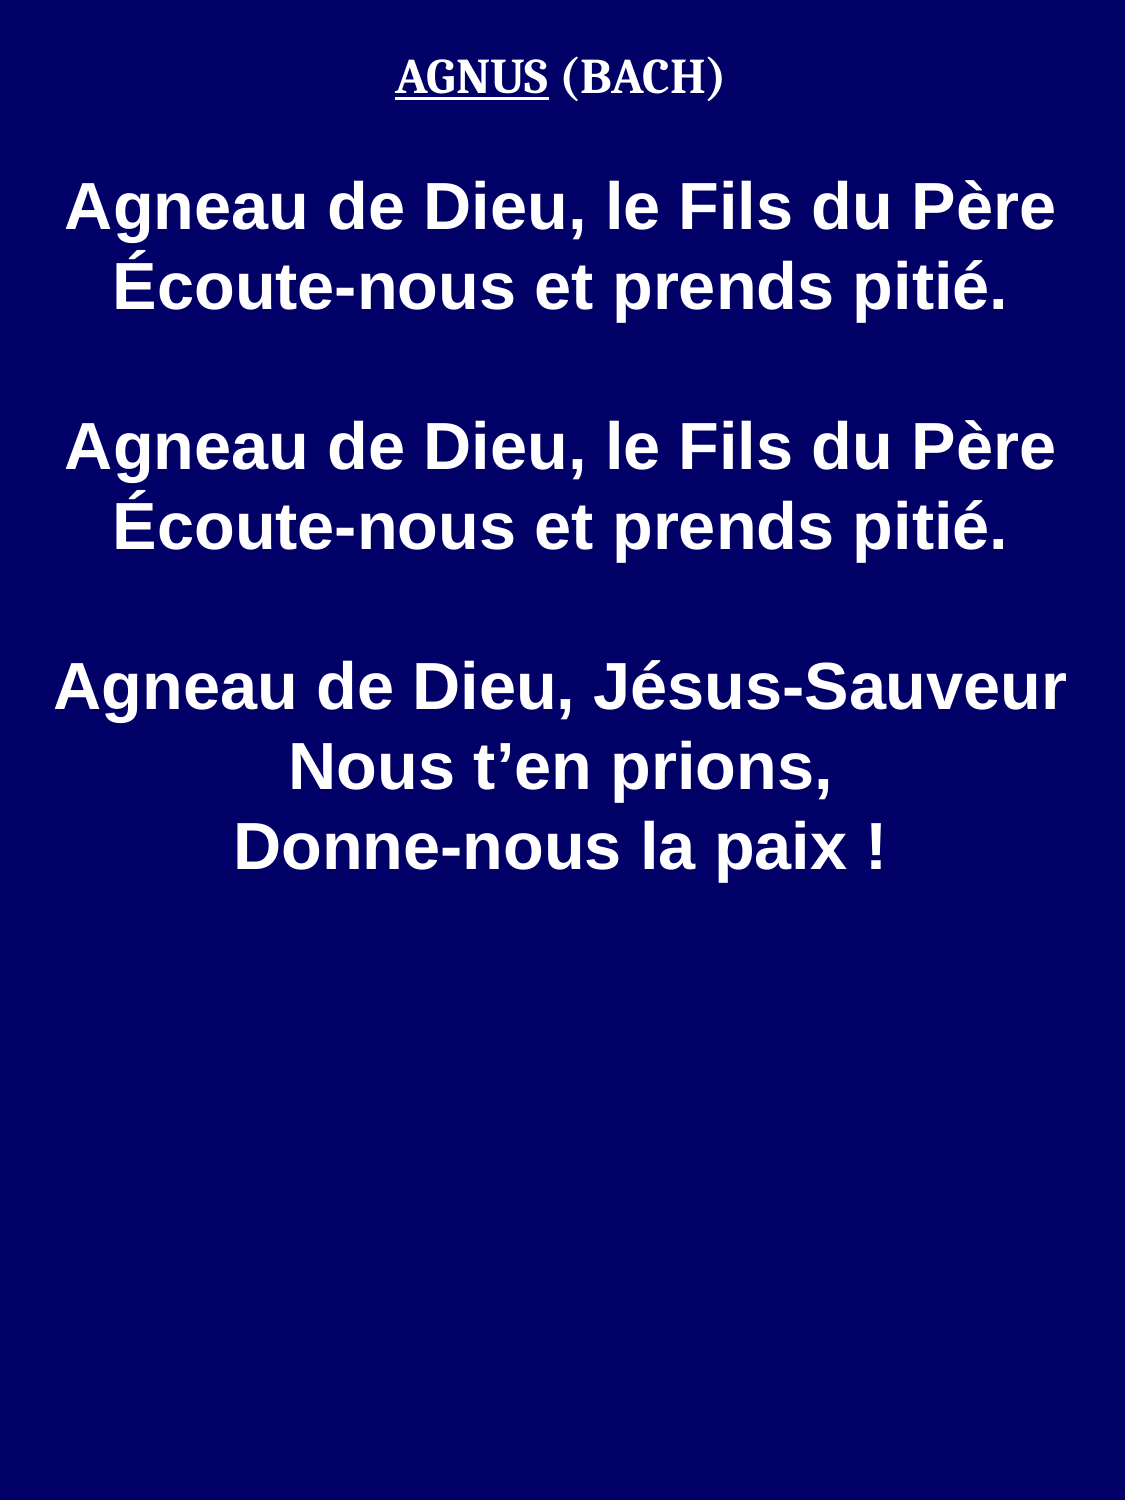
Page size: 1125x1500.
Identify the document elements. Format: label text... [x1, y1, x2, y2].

text_box AGNUS (BACH)‏ Agneau de Dieu, le Fils du Père Écoute-nous et prends pitié. Agneau de Dieu, le Fils du Père Écoute-nous et prends pitié. Agneau de Dieu, Jésus-Sauveur Nous t’en prions, Donne-nous la paix ! [11, 35, 1111, 890]
